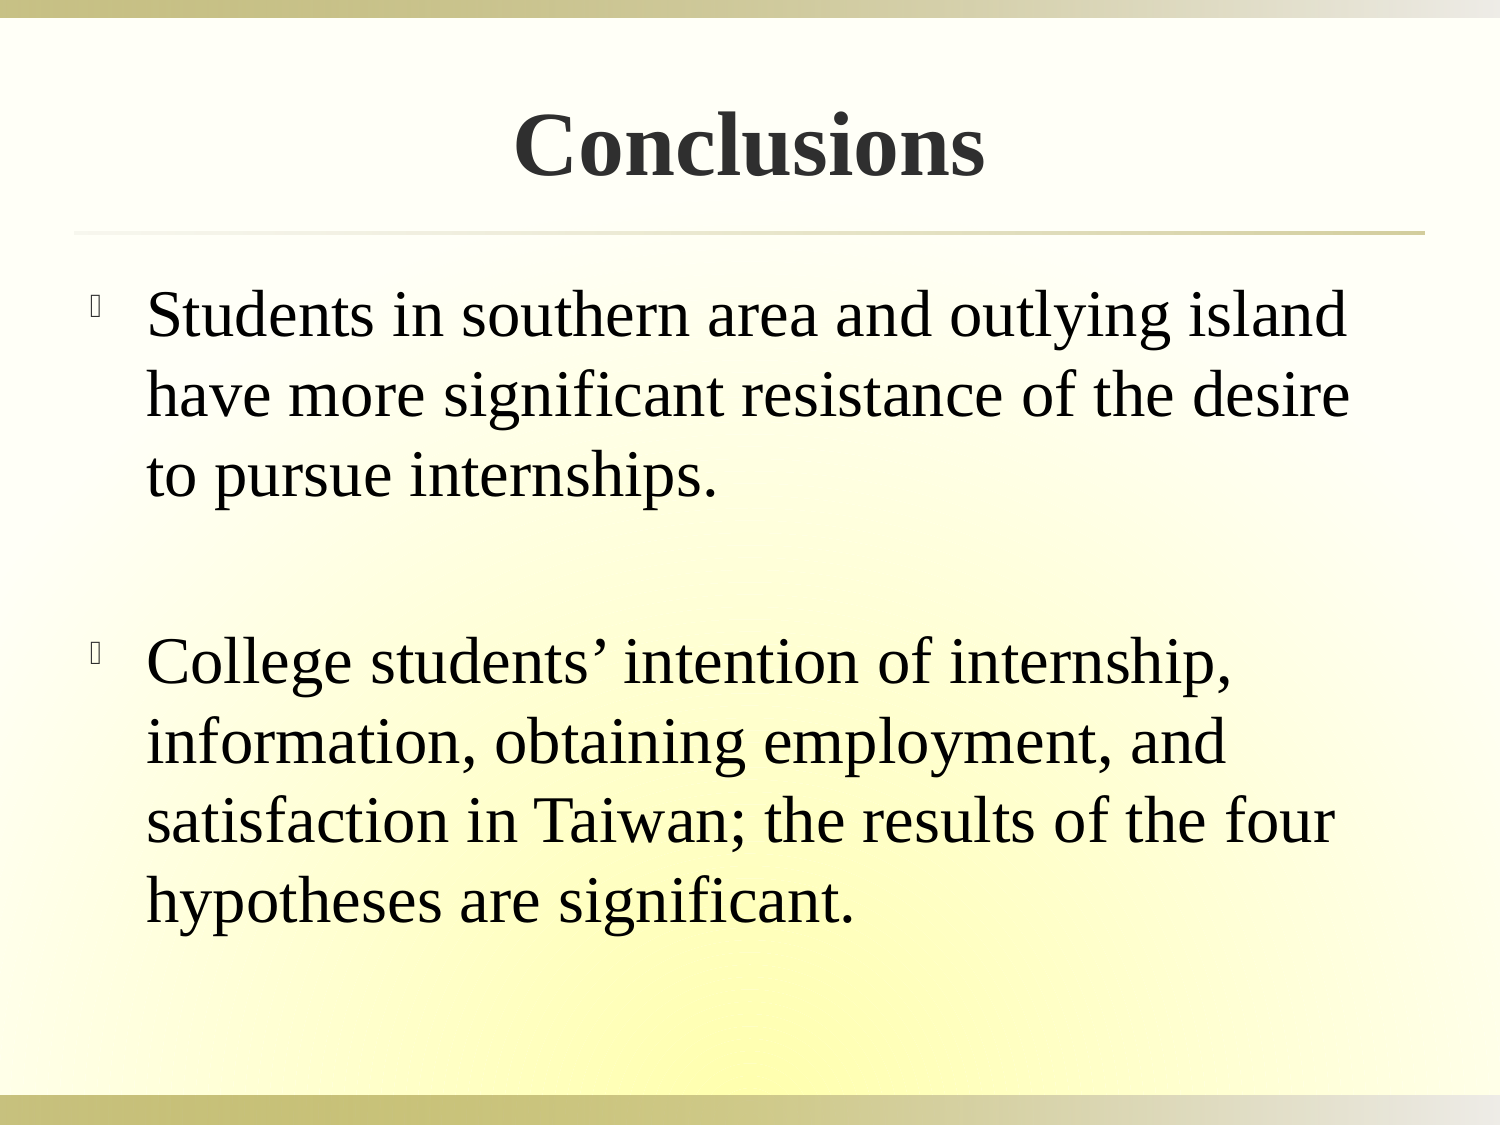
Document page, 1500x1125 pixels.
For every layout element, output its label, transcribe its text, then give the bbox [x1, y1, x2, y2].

list Students in southern area and outlying island have more significant resistance of the desire to pursue internships. College students’ intention of internship, information, obtaining employment, and satisfaction in Taiwan; the results of the four hypotheses are significant. [75, 262, 1425, 1032]
title Conclusions [75, 45, 1425, 233]
